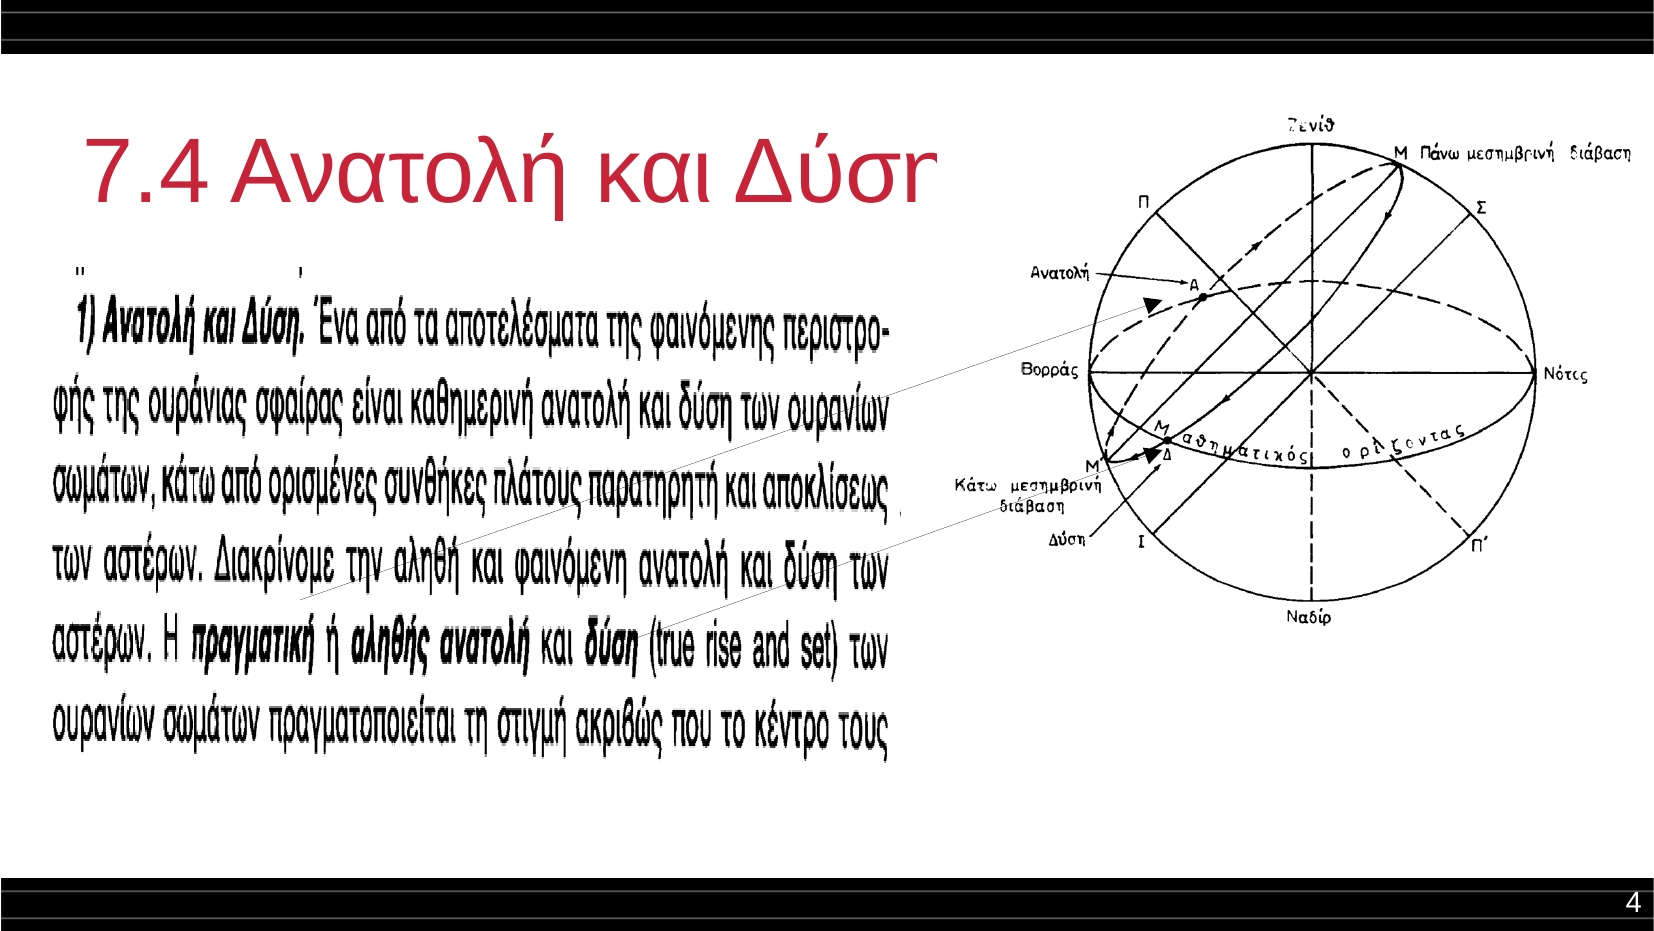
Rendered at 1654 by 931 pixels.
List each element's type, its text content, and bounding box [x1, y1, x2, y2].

picture [1, 878, 1654, 931]
picture [1, 0, 1654, 54]
picture [34, 267, 901, 788]
title 7.4 Ανατολή και Δύση [82, 92, 1571, 249]
picture [937, 112, 1651, 641]
